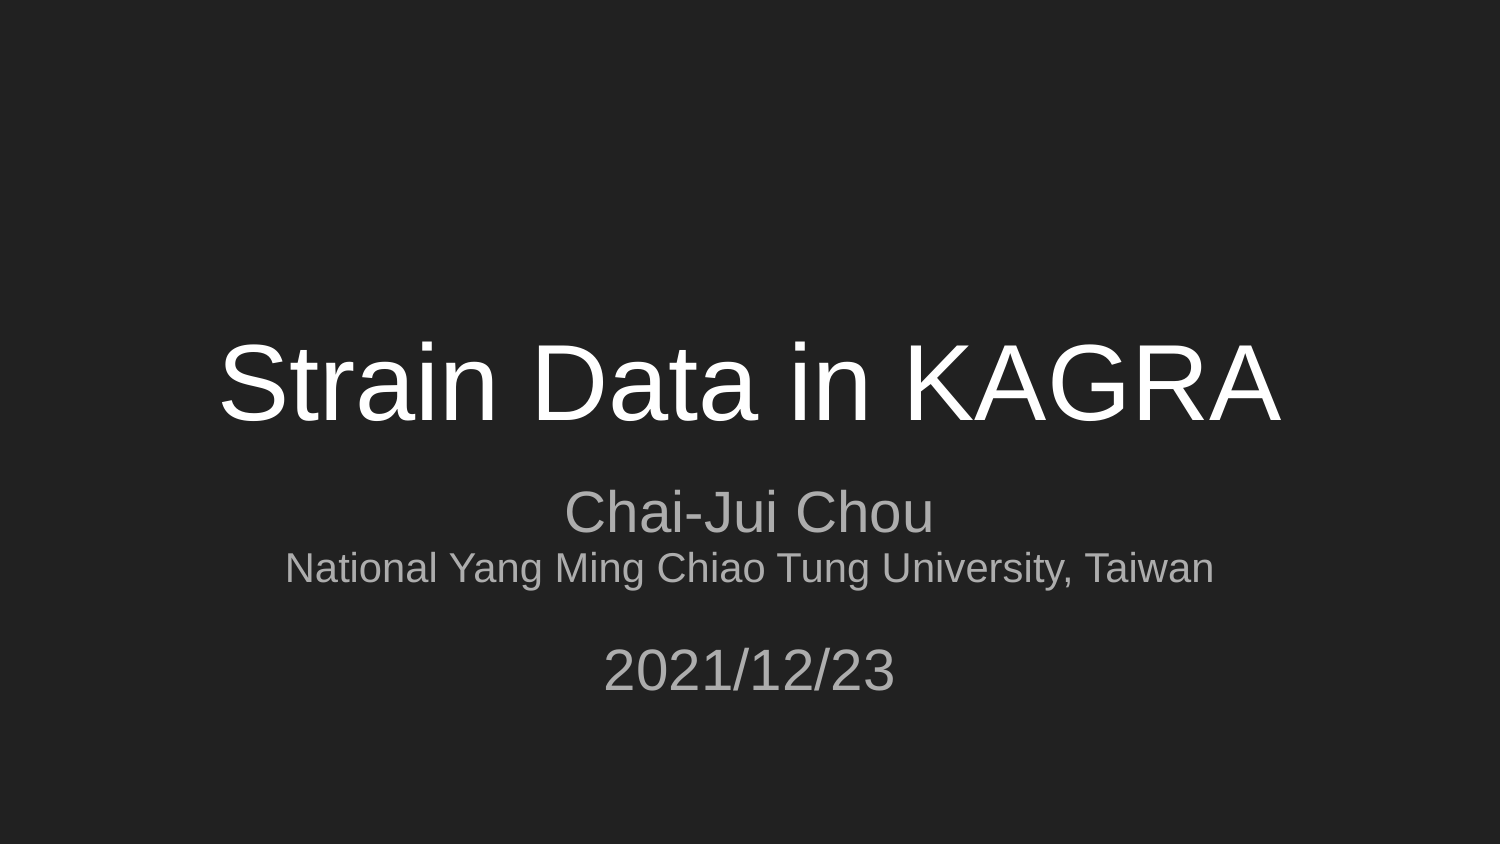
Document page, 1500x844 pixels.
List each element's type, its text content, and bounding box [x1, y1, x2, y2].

subtitle Chai-Jui Chou National Yang Ming Chiao Tung University, Taiwan 2021/12/23 [51, 464, 1449, 737]
title Strain Data in KAGRA [51, 122, 1449, 459]
